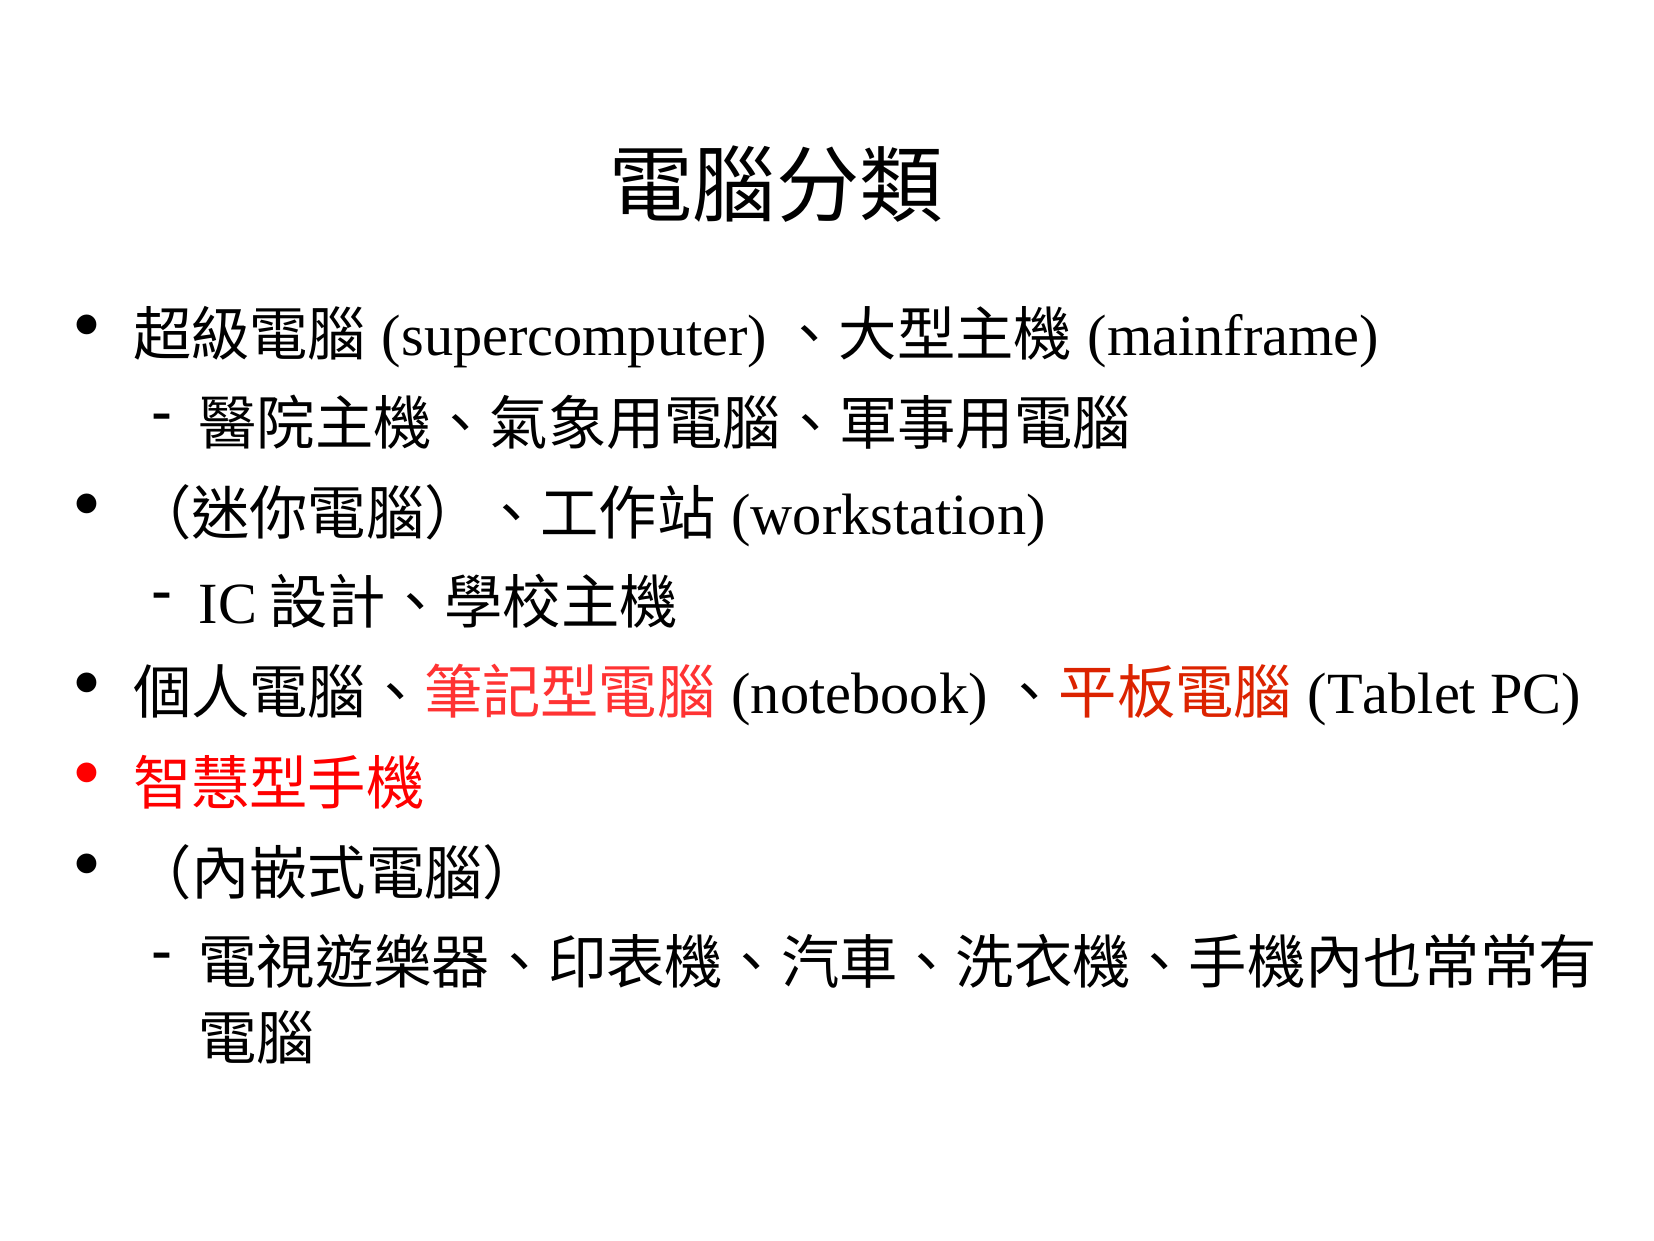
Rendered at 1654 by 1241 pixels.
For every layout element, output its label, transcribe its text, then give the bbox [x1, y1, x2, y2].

title 電腦分類 [73, 24, 1479, 249]
list 超級電腦(supercomputer)、大型主機(mainframe) 醫院主機、氣象用電腦、軍事用電腦 （迷你電腦）、工作站(workstation) IC設計、學校主機 個人電腦、筆記型電腦(notebook)、平板電腦(Tablet PC) 智慧型手機 （內嵌式電腦） 電視遊樂器、印表機、汽車、洗衣機、手機內也常常有電腦 [62, 287, 1620, 1123]
